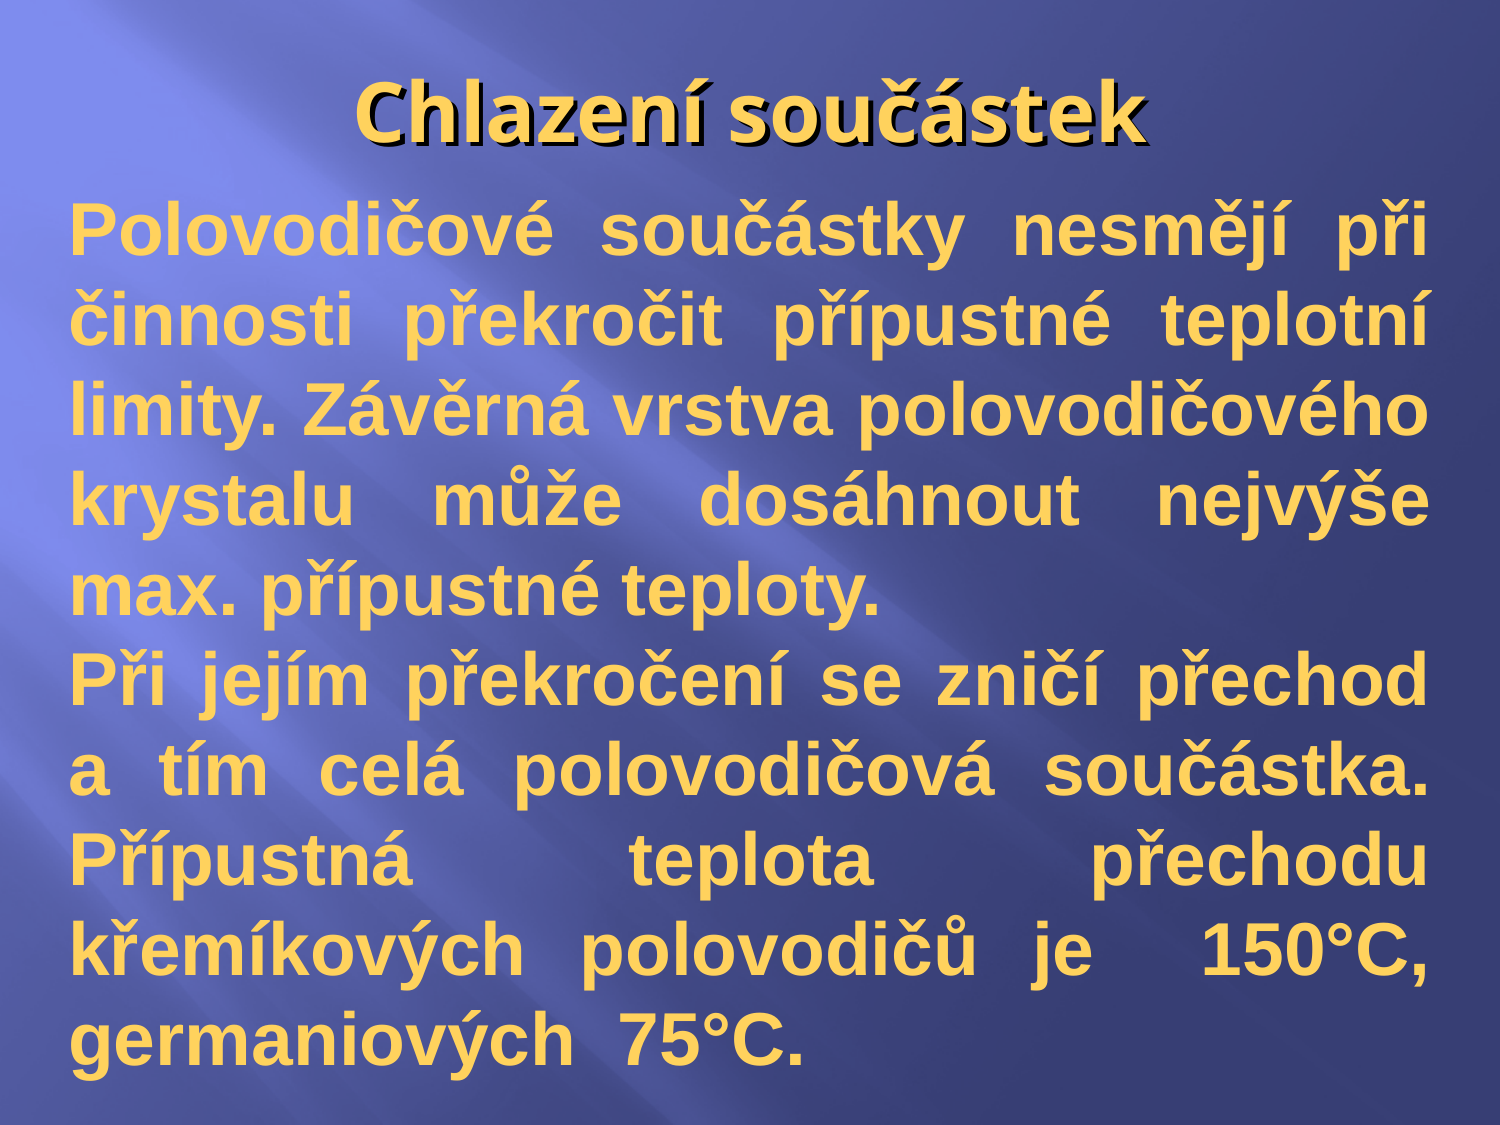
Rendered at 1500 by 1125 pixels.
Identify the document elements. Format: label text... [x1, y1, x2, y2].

title Chlazení součástek [75, 45, 1426, 172]
text_box Polovodičové součástky nesmějí při činnosti překročit přípustné teplotní limity. Závěrná vrstva polovodičového krystalu může dosáhnout nejvýše max. přípustné teploty. Při jejím překročení se zničí přechod a tím celá polovodičová součástka. Přípustná teplota přechodu křemíkových polovodičů je 150°C, germaniových 75°C. [53, 172, 1447, 1047]
picture [0, 0, 1500, 1125]
